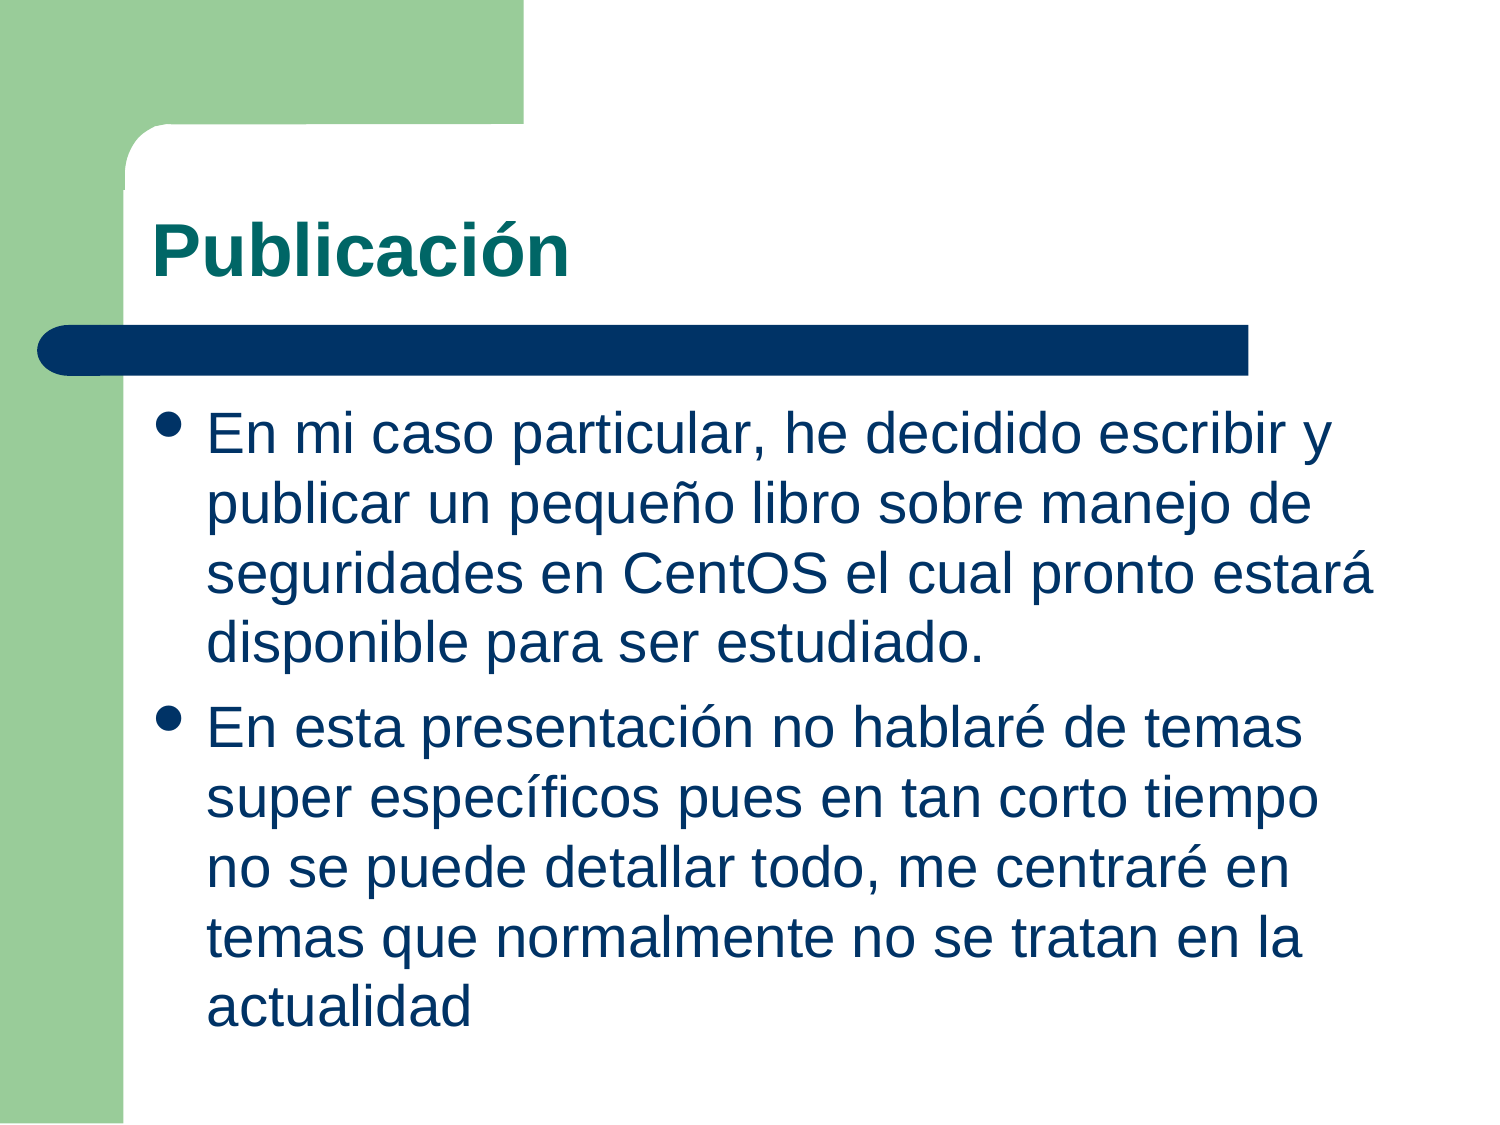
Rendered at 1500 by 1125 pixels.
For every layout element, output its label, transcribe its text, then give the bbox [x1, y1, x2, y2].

list En mi caso particular, he decidido escribir y publicar un pequeño libro sobre manejo de seguridades en CentOS el cual pronto estará disponible para ser estudiado. En esta presentación no hablaré de temas super específicos pues en tan corto tiempo no se puede detallar todo, me centraré en temas que normalmente no se tratan en la actualidad [137, 387, 1400, 1125]
title Publicación [136, 136, 1414, 301]
